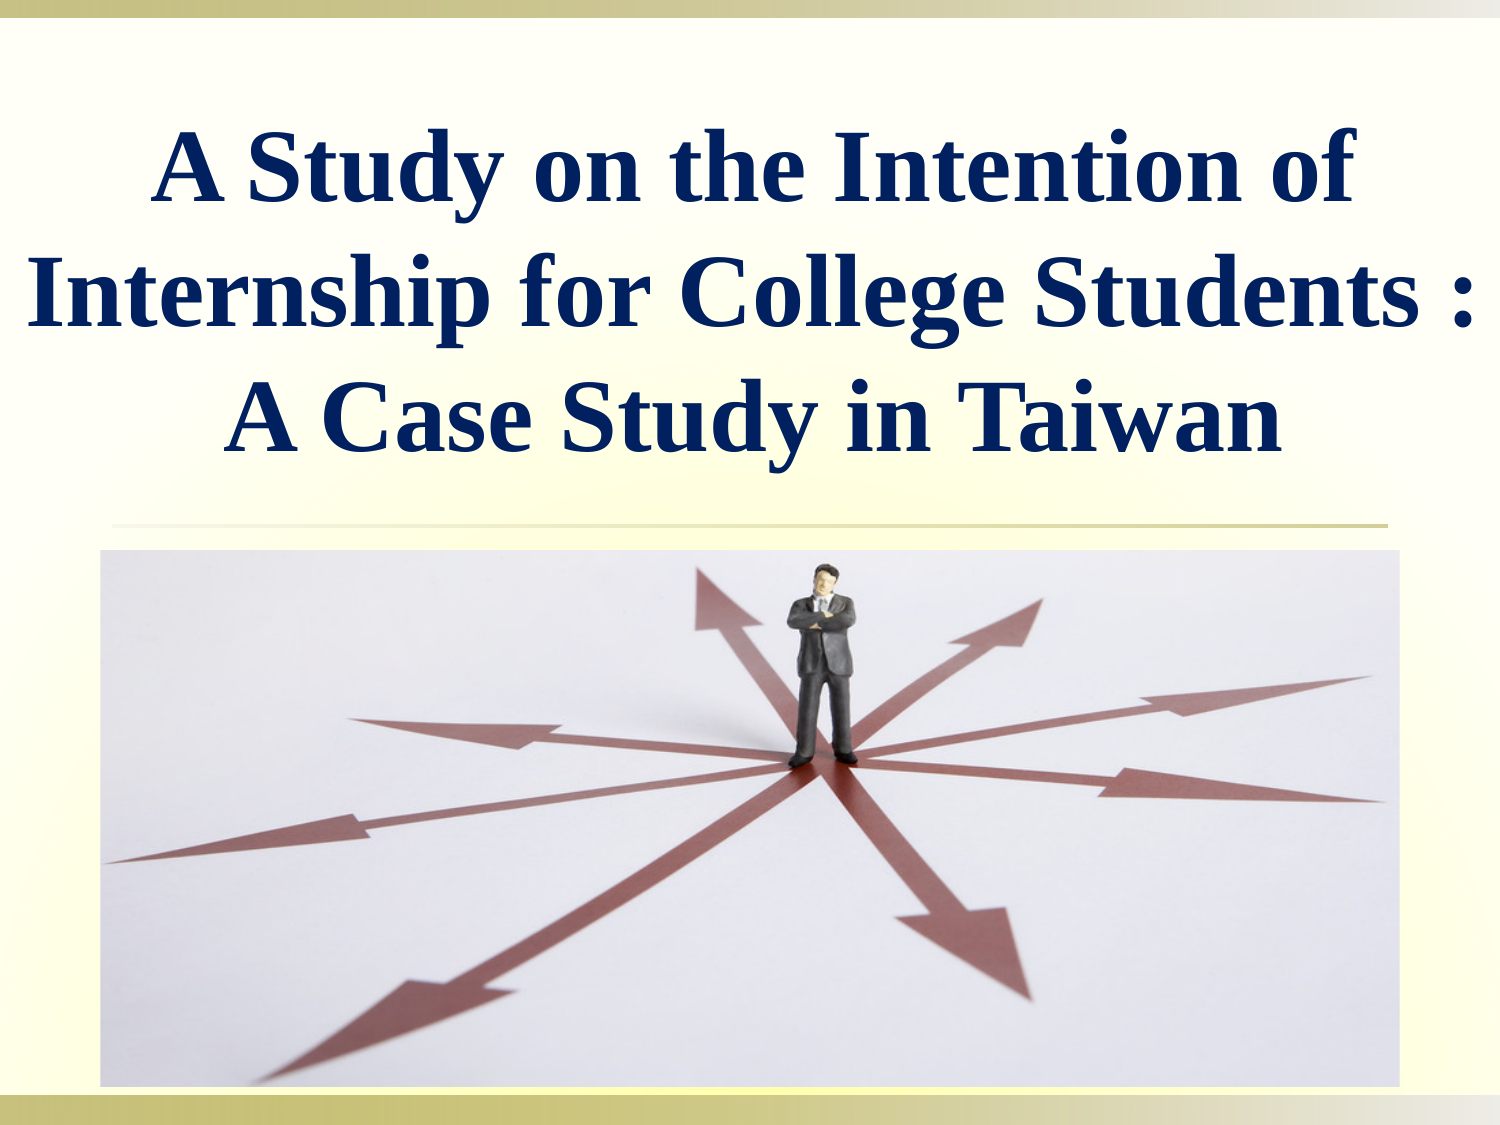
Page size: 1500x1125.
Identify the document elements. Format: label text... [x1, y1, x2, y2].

title A Study on the Intention of Internship for College Students : A Case Study in Taiwan [4, 30, 1500, 480]
picture [100, 550, 1400, 1087]
